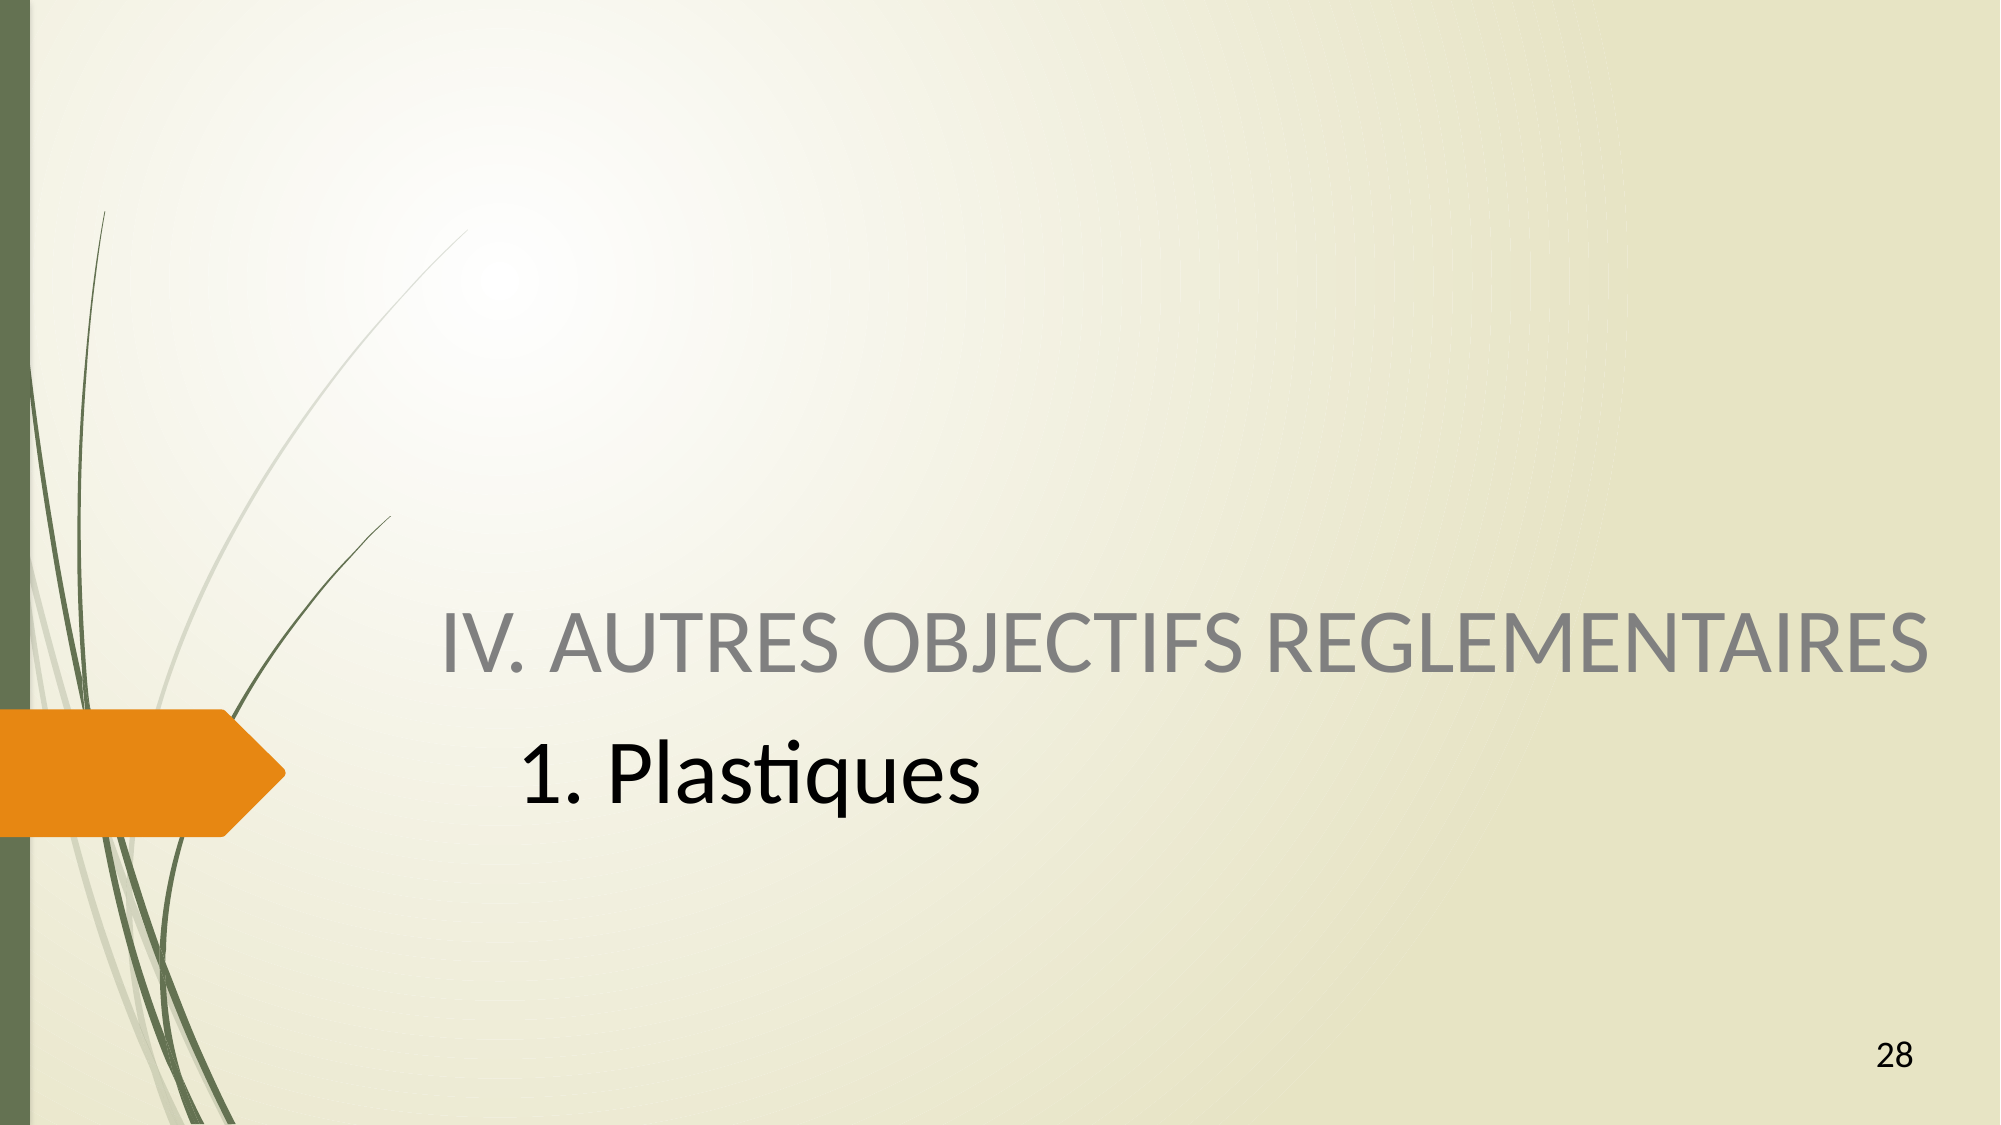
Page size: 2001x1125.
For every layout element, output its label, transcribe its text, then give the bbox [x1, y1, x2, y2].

title IV. AUTRES OBJECTIFS REGLEMENTAIRES 1. Plastiques [424, 461, 1958, 834]
text_box <numéro> [1861, 1022, 1958, 1083]
